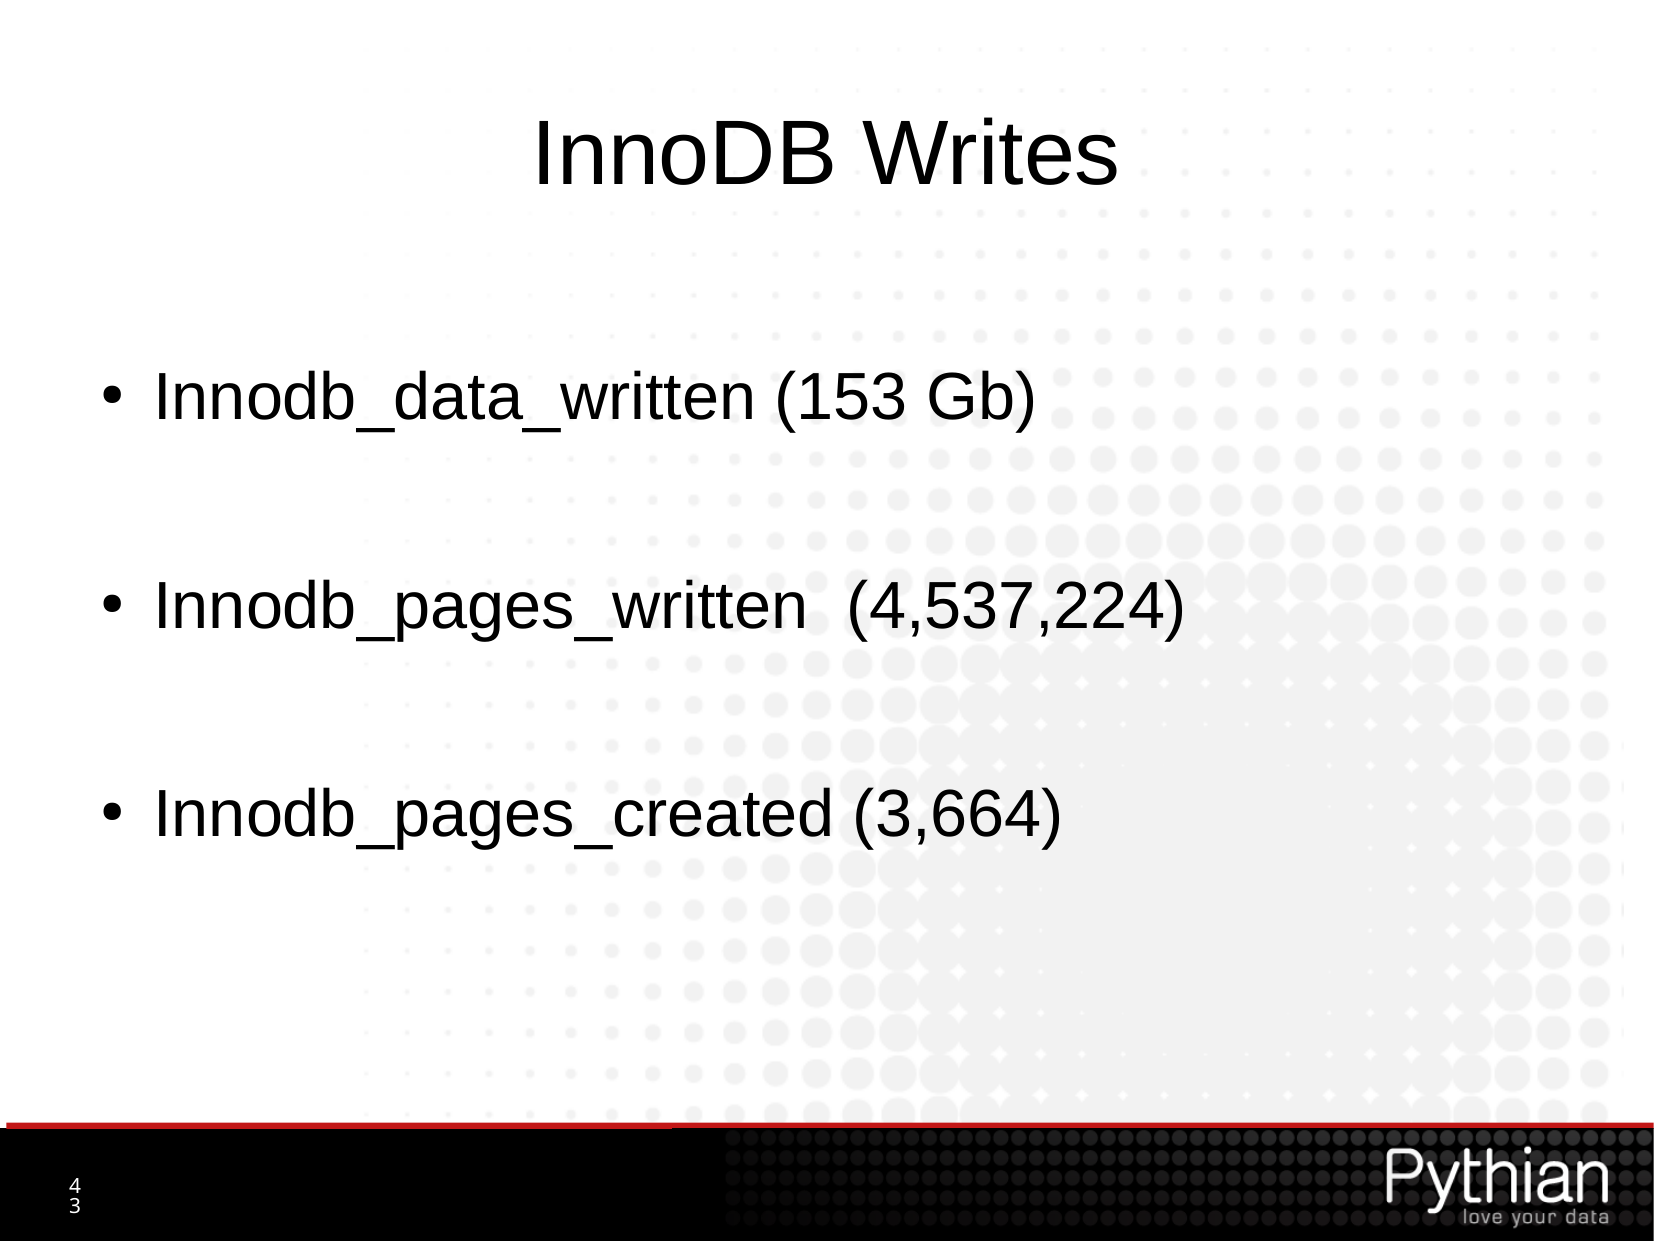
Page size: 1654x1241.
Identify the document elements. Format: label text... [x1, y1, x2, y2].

picture [672, 1128, 1654, 1241]
picture [355, 46, 1624, 1122]
list Innodb_data_written (153 Gb) Innodb_pages_written (4,537,224) Innodb_pages_created (3,664) [82, 254, 1571, 1074]
title InnoDB Writes [82, 49, 1571, 254]
